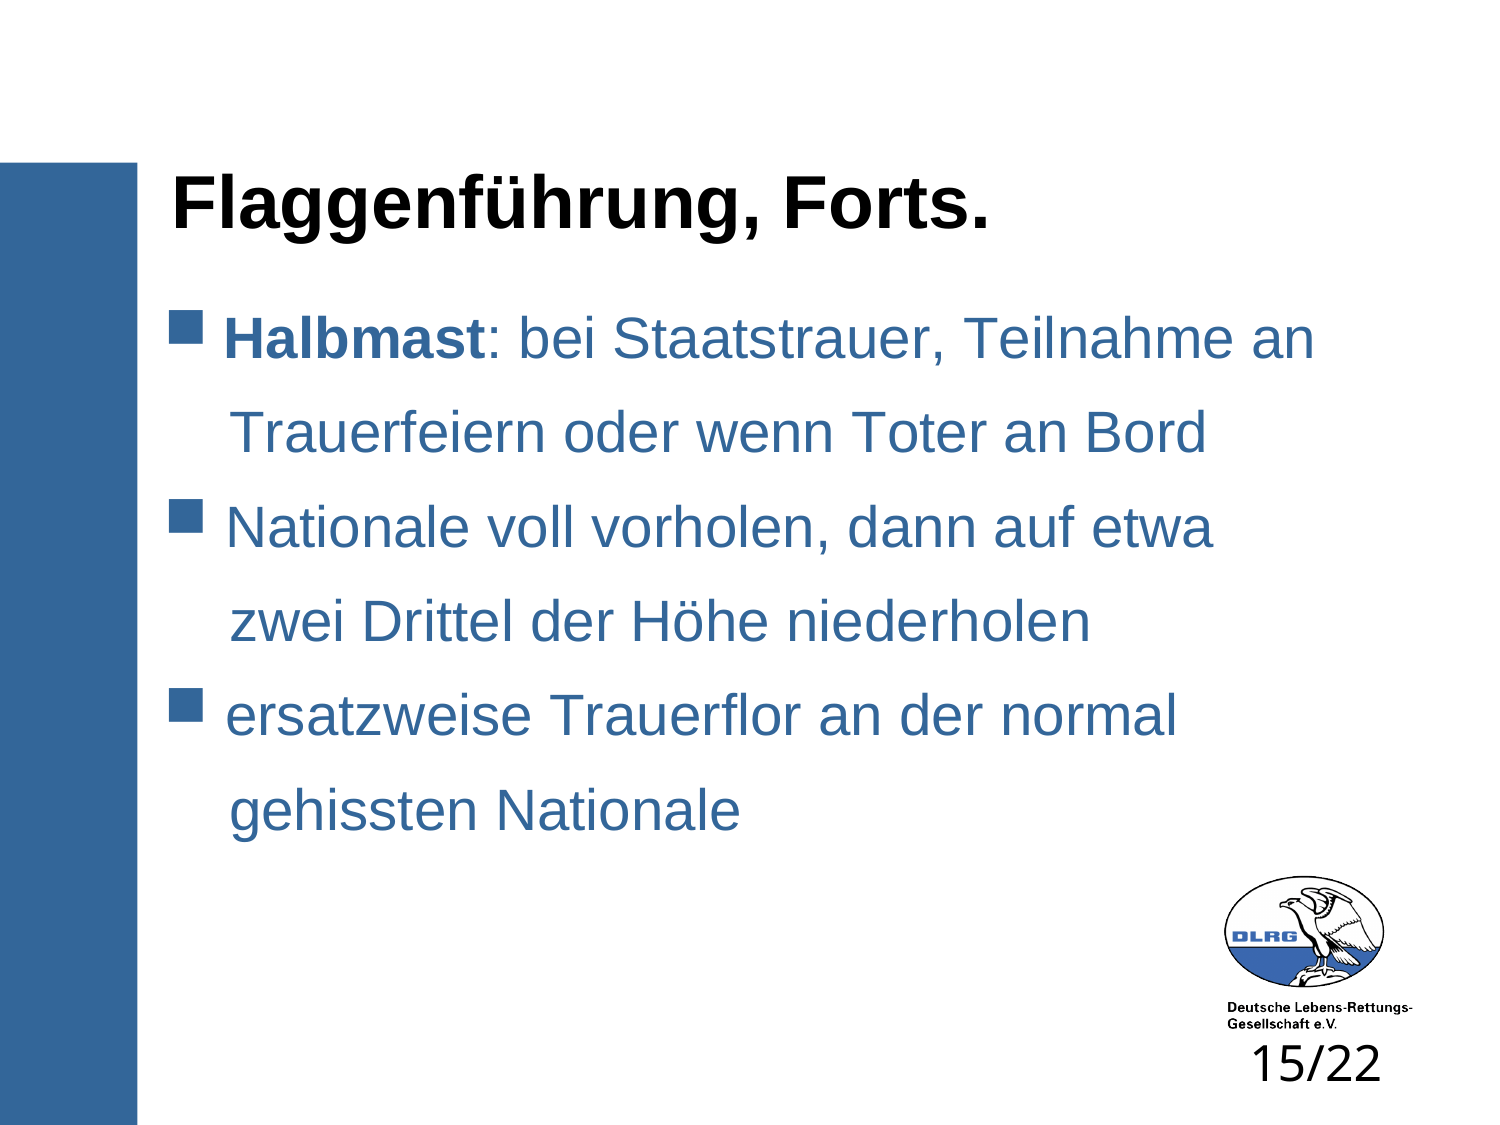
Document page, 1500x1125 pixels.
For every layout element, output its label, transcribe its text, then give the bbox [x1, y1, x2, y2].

text_box Halbmast: bei Staatstrauer, Teilnahme an Trauerfeiern oder wenn Toter an Bord Nationale voll vorholen, dann auf etwa zwei Drittel der Höhe niederholen ersatzweise Trauerflor an der normal gehissten Nationale [149, 267, 1460, 1036]
text_box Flaggenführung, Forts. [157, 138, 1440, 259]
text_box <Nummer>/22 [1234, 1024, 1500, 1101]
